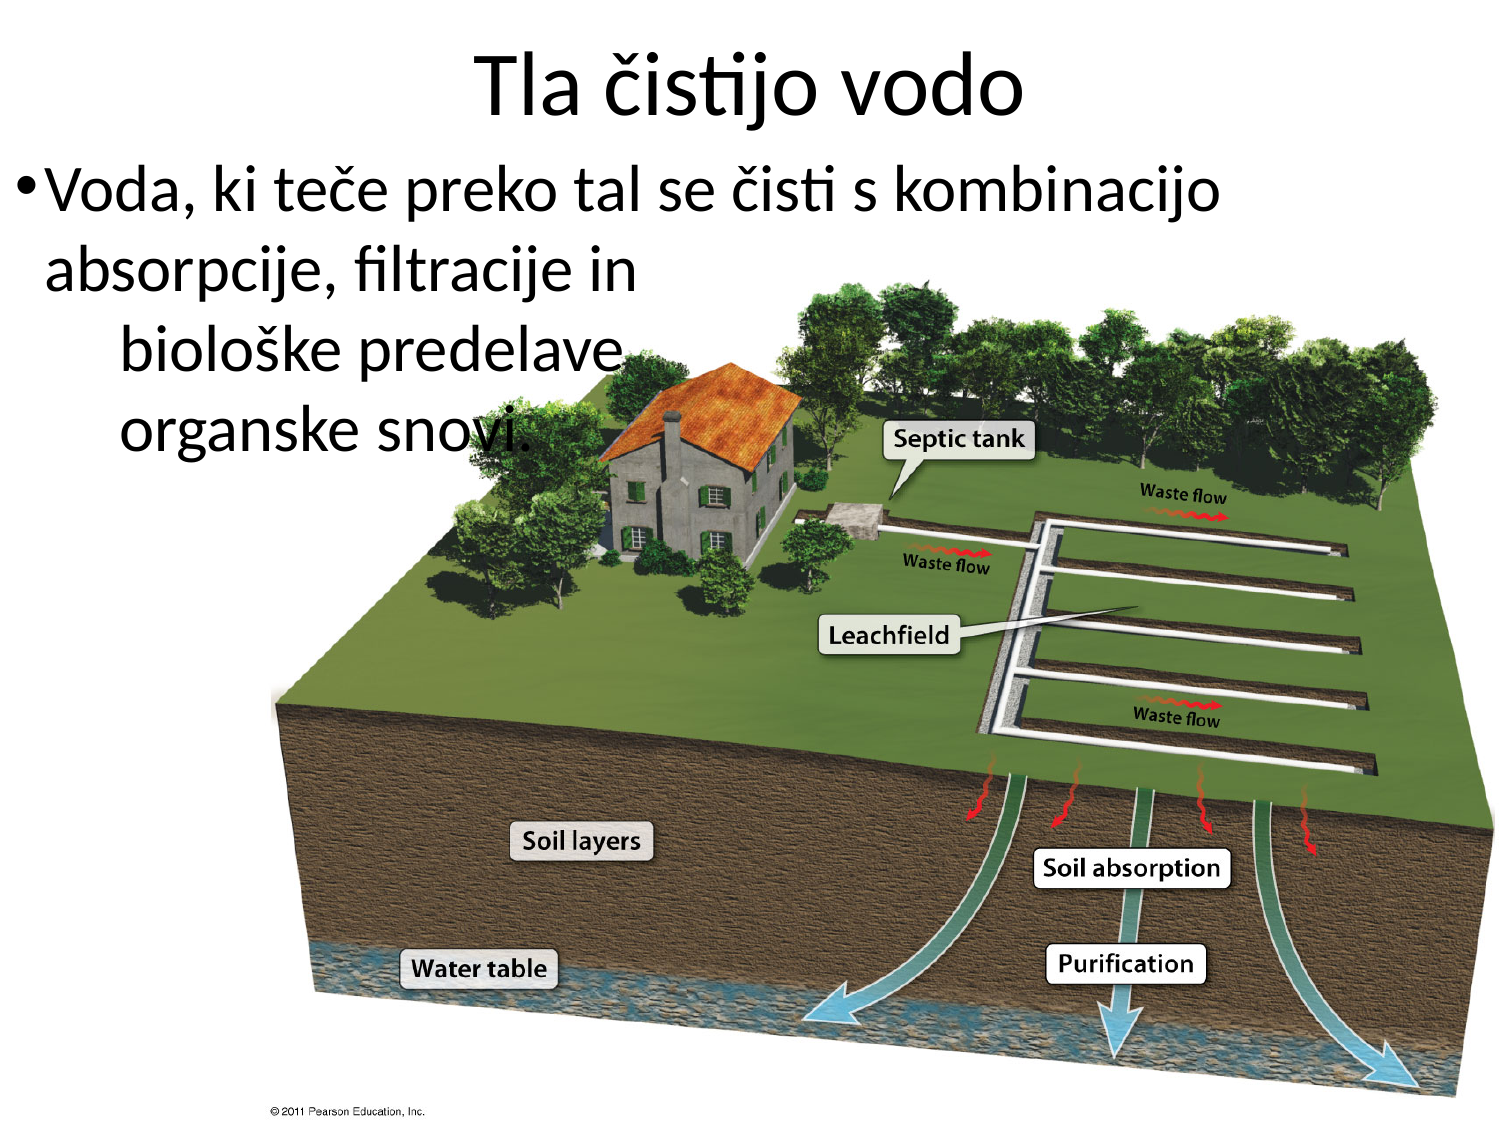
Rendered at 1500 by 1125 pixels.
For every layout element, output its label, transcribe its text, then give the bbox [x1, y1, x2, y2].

picture [265, 472, 1500, 1125]
title Tla čistijo vodo [126, 0, 1374, 137]
text_box Voda, ki teče preko tal se čisti s kombinacijo absorpcije, filtracije in biološke predelave organske snovi. [0, 137, 1500, 472]
